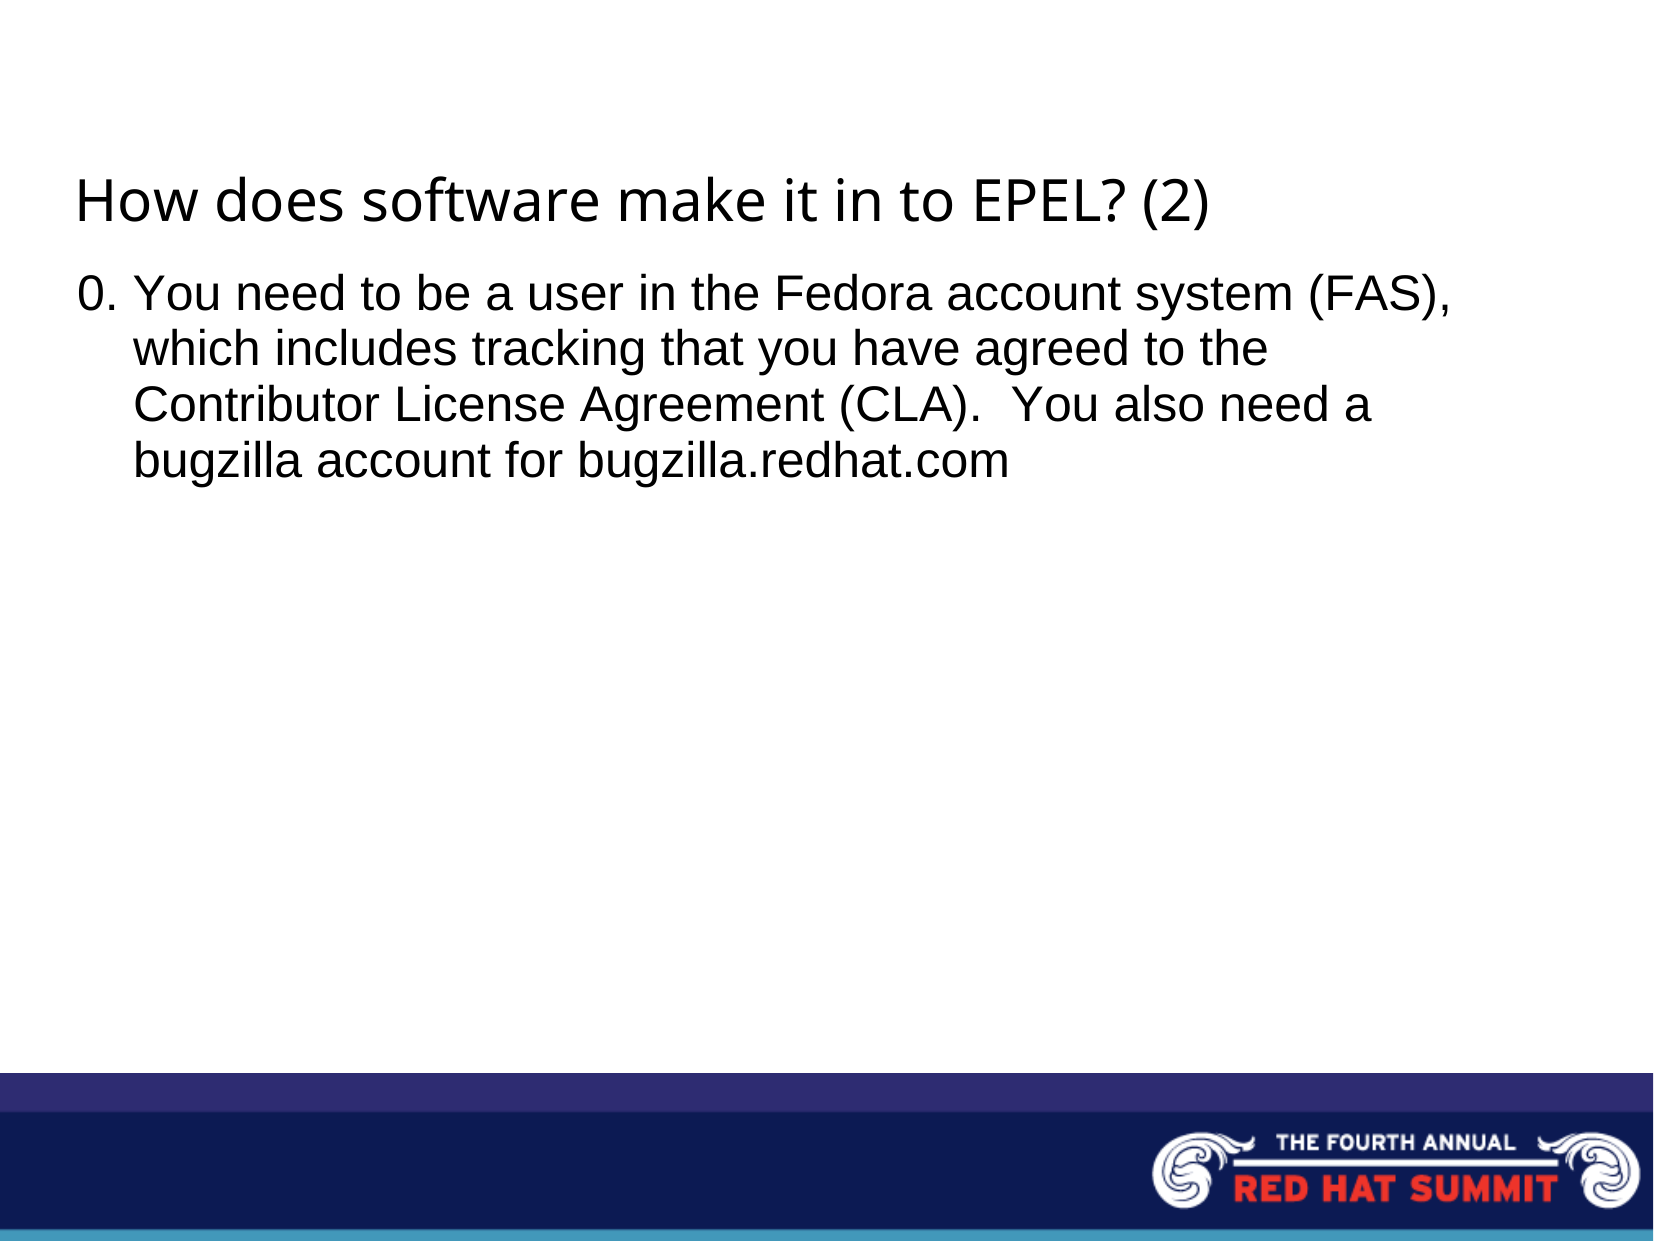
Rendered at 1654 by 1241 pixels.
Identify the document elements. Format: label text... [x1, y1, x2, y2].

picture [0, 1073, 1654, 1241]
list 0. You need to be a user in the Fedora account system (FAS), which includes tracking that you have agreed to the Contributor License Agreement (CLA). You also need a bugzilla account for bugzilla.redhat.com [77, 264, 1500, 1174]
title How does software make it in to EPEL? (2) [74, 140, 1506, 259]
